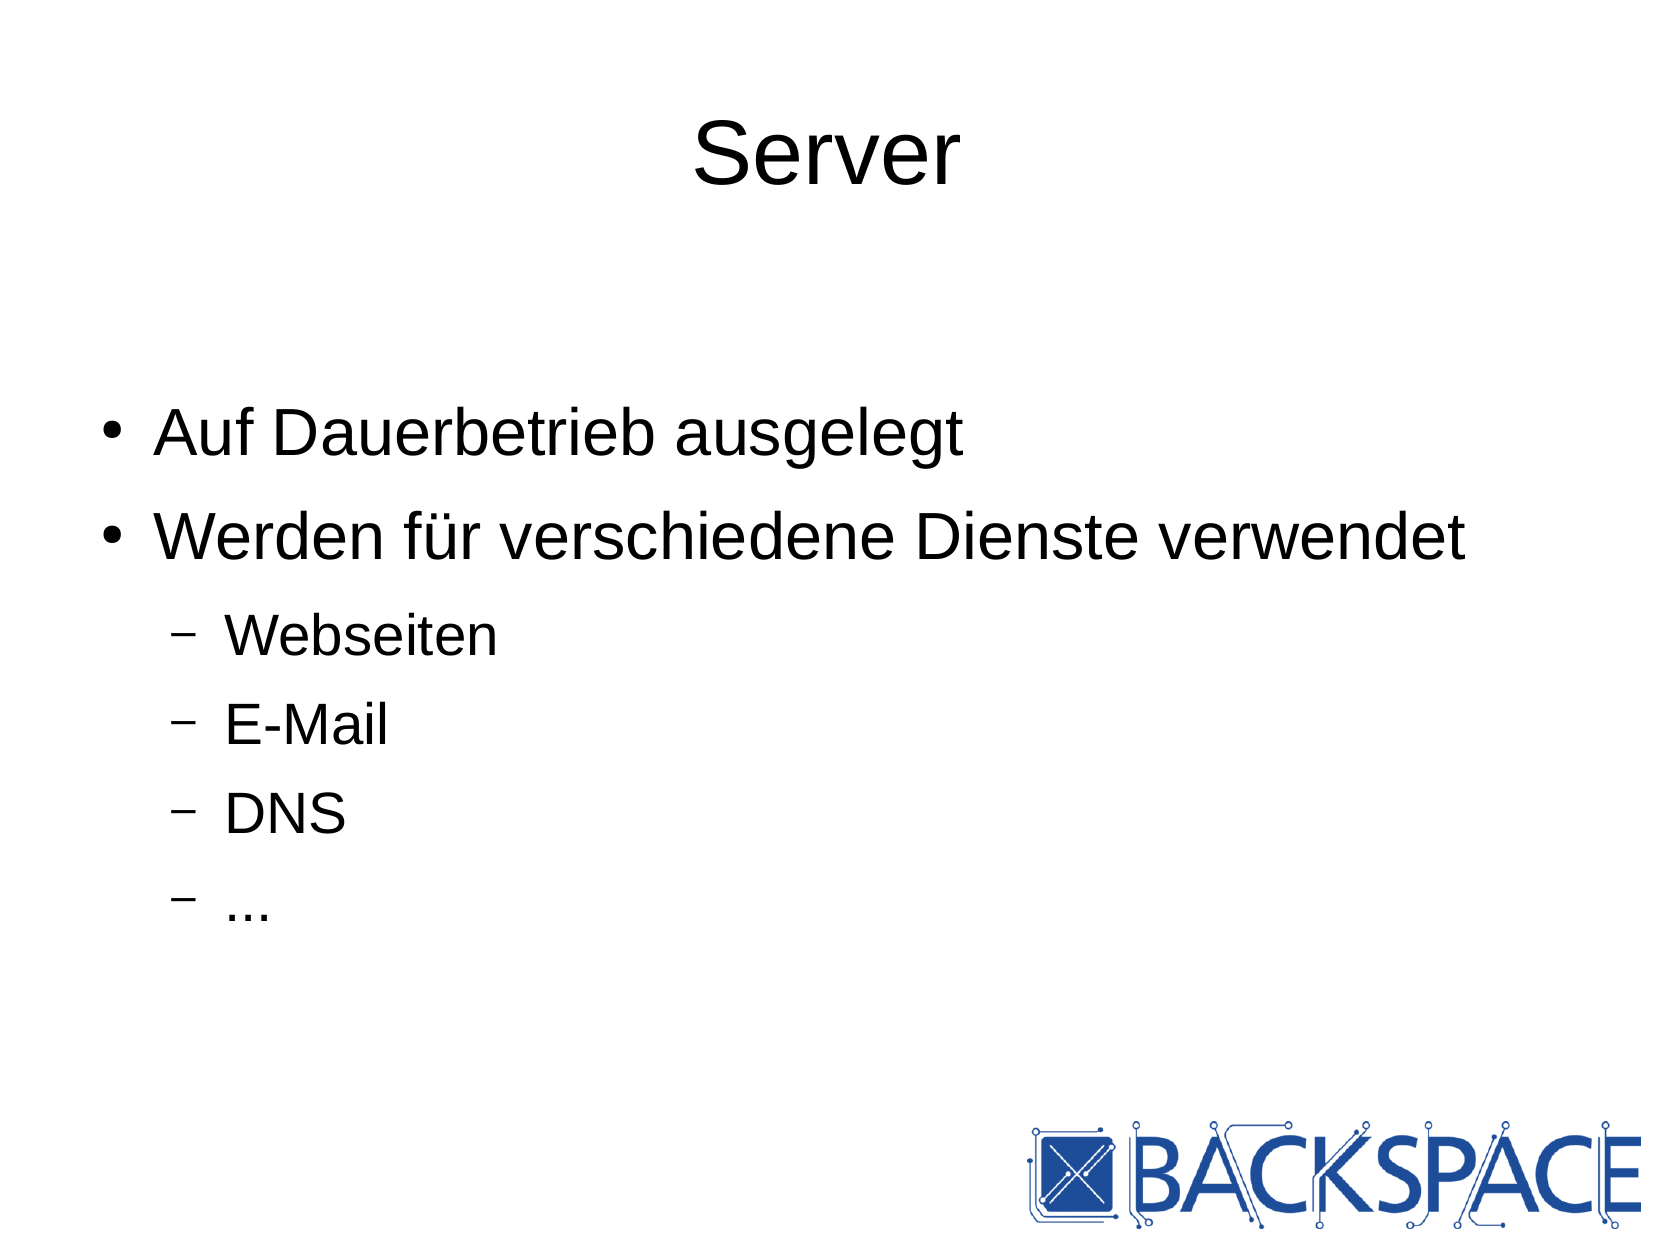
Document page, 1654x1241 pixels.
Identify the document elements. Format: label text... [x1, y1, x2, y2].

picture [1027, 1121, 1641, 1229]
title Server [82, 49, 1571, 257]
list Auf Dauerbetrieb ausgelegt Werden für verschiedene Dienste verwendet Webseiten E-Mail DNS ... [82, 290, 1538, 1010]
